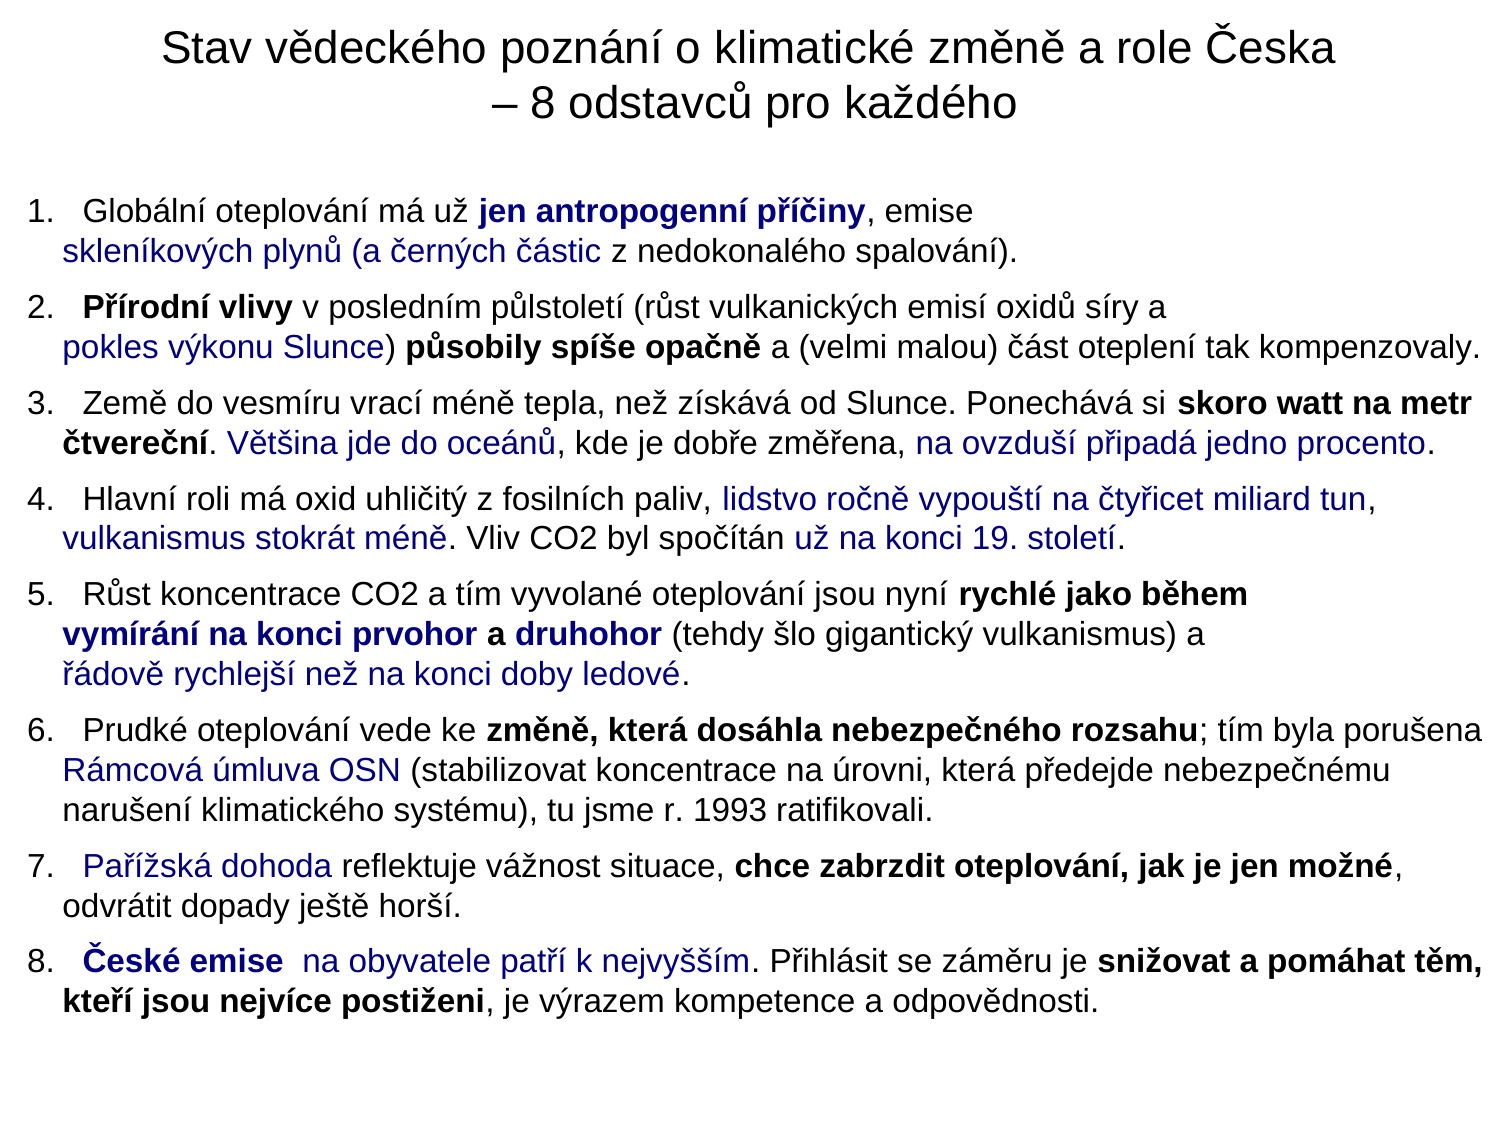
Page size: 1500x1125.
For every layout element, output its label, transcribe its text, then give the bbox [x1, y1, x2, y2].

text_box Stav vědeckého poznání o klimatické změně a role Česka – 8 odstavců pro každého Globální oteplování má už jen antropogenní příčiny, emise skleníkových plynů (a černých částic z nedokonalého spalování). Přírodní vlivy v posledním půlstoletí (růst vulkanických emisí oxidů síry a pokles výkonu Slunce) působily spíše opačně a (velmi malou) část oteplení tak kompenzovaly. Země do vesmíru vrací méně tepla, než získává od Slunce. Ponechává si skoro watt na metr čtvereční. Většina jde do oceánů, kde je dobře změřena, na ovzduší připadá jedno procento. Hlavní roli má oxid uhličitý z fosilních paliv, lidstvo ročně vypouští na čtyřicet miliard tun, vulkanismus stokrát méně. Vliv CO2 byl spočítán už na konci 19. století. Růst koncentrace CO2 a tím vyvolané oteplování jsou nyní rychlé jako během vymírání na konci prvohor a druhohor (tehdy šlo gigantický vulkanismus) a řádově rychlejší než na konci doby ledové. Prudké oteplování vede ke změně, která dosáhla nebezpečného rozsahu; tím byla porušena Rámcová úmluva OSN (stabilizovat koncentrace na úrovni, která předejde nebezpečnému narušení klimatického systému), tu jsme r. 1993 ratifikovali. Pařížská dohoda reflektuje vážnost situace, chce zabrzdit oteplování, jak je jen možné, odvrátit dopady ještě horší. České emise na obyvatele patří k nejvyšším. Přihlásit se záměru je snižovat a pomáhat těm, kteří jsou nejvíce postiženi, je výrazem kompetence a odpovědnosti. [12, 9, 1499, 1125]
